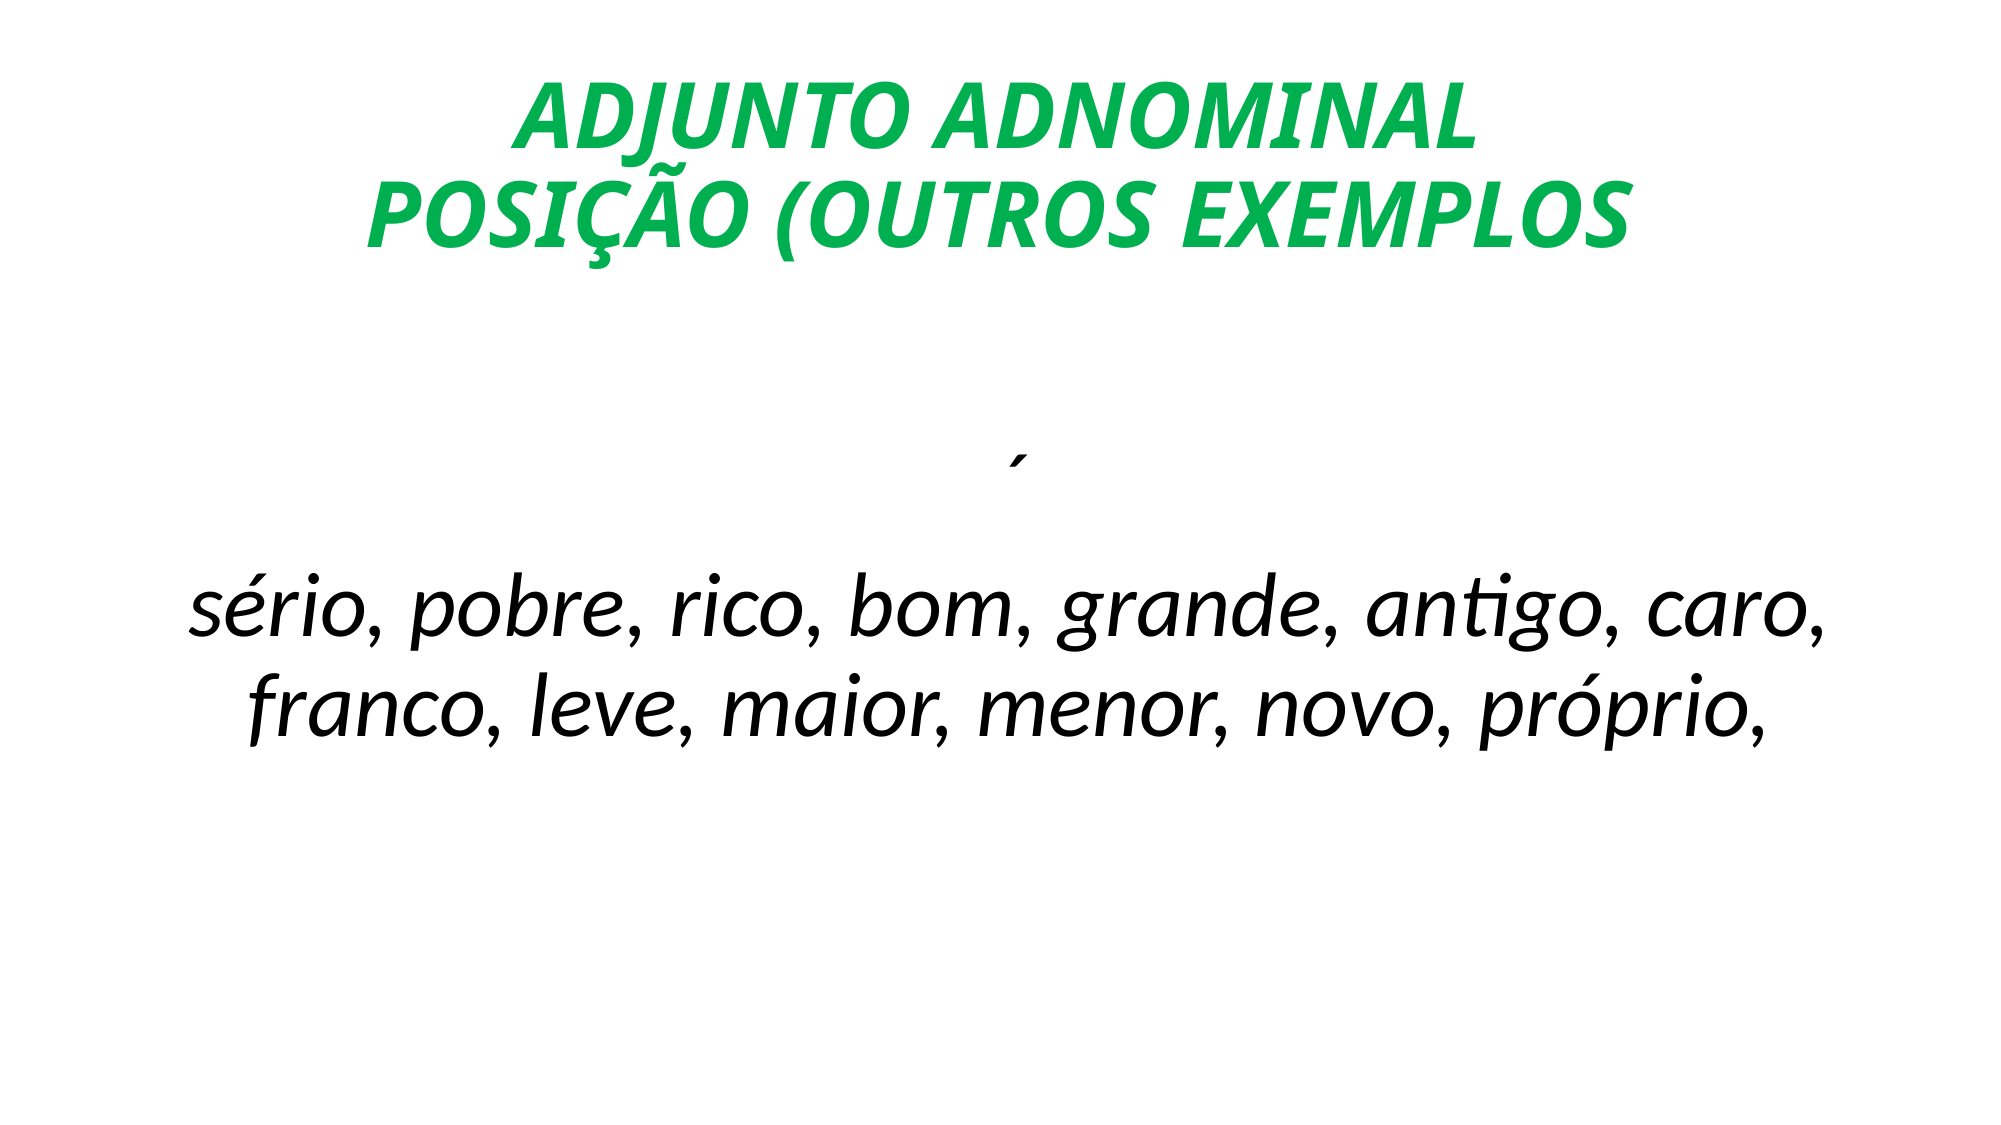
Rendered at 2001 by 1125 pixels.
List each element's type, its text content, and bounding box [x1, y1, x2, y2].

list ´ sério, pobre, rico, bom, grande, antigo, caro, franco, leve, maior, menor, novo, próprio, [148, 299, 1874, 1014]
title ADJUNTO ADNOMINAL POSIÇÃO (OUTROS EXEMPLOS [137, 59, 1863, 278]
